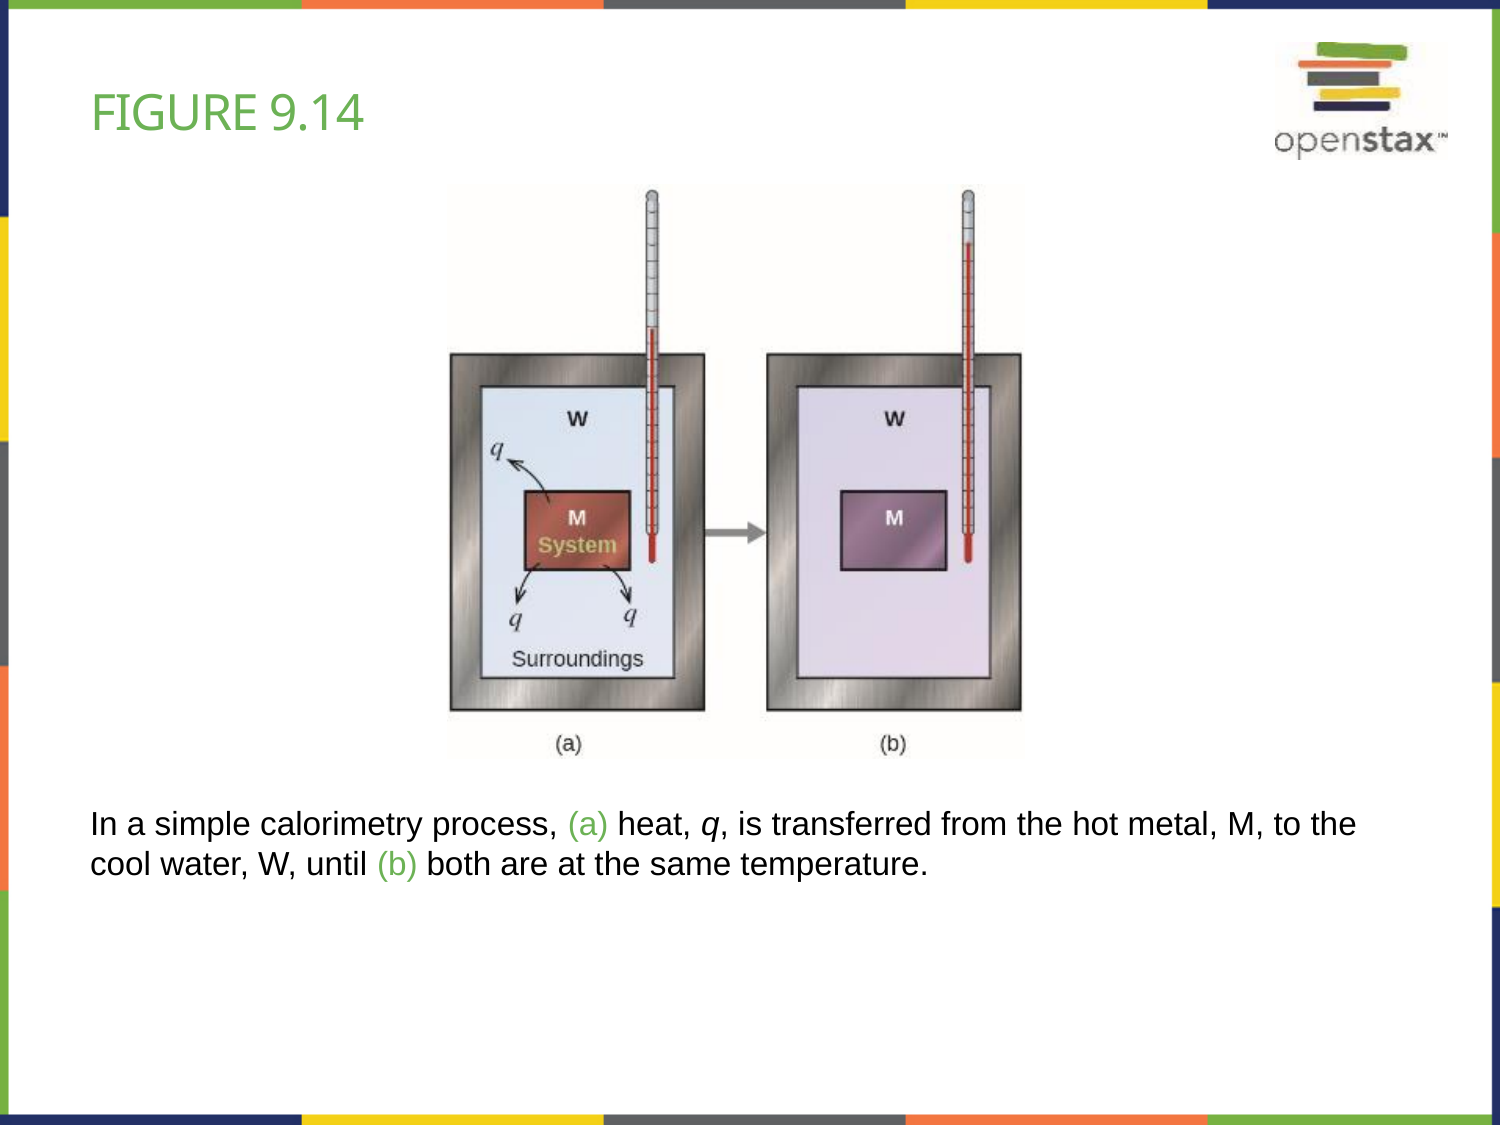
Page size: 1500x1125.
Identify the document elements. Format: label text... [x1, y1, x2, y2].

title Figure 9.14 [75, 39, 1398, 148]
picture [0, 0, 1500, 1125]
list In a simple calorimetry process, (a) heat, q, is transferred from the hot metal, M, to the cool water, W, until (b) both are at the same temperature. [75, 794, 1398, 986]
